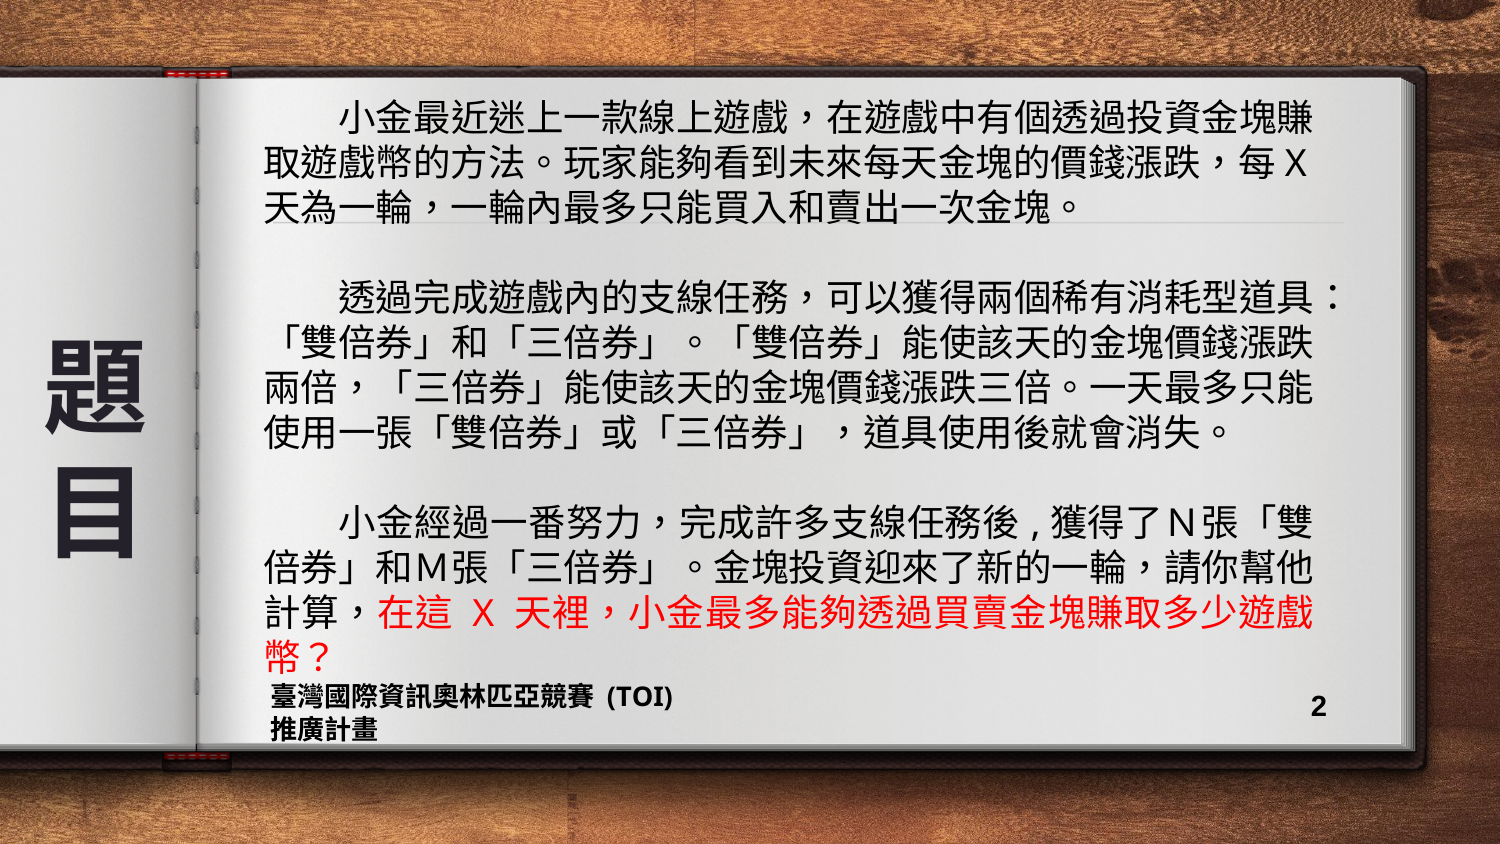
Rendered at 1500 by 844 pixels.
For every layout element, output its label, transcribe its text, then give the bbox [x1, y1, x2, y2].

text_box 2 [1295, 672, 1386, 737]
text_box 題 目 [28, 306, 210, 552]
text_box 小金最近迷上一款線上遊戲，在遊戲中有個透過投資金塊賺取遊戲幣的方法。玩家能夠看到未來每天金塊的價錢漲跌，每X天為一輪，一輪內最多只能買入和賣出一次金塊。 透過完成遊戲內的支線任務，可以獲得兩個稀有消耗型道具：「雙倍券」和「三倍券」。「雙倍券」能使該天的金塊價錢漲跌兩倍，「三倍券」能使該天的金塊價錢漲跌三倍。一天最多只能使用一張「雙倍券」或「三倍券」，道具使用後就會消失。 小金經過一番努力，完成許多支線任務後,獲得了Ｎ張「雙倍券」和Ｍ張「三倍券」。金塊投資迎來了新的一輪，請你幫他計算，在這 X 天裡，小金最多能夠透過買賣金塊賺取多少遊戲幣？ [248, 86, 1330, 652]
